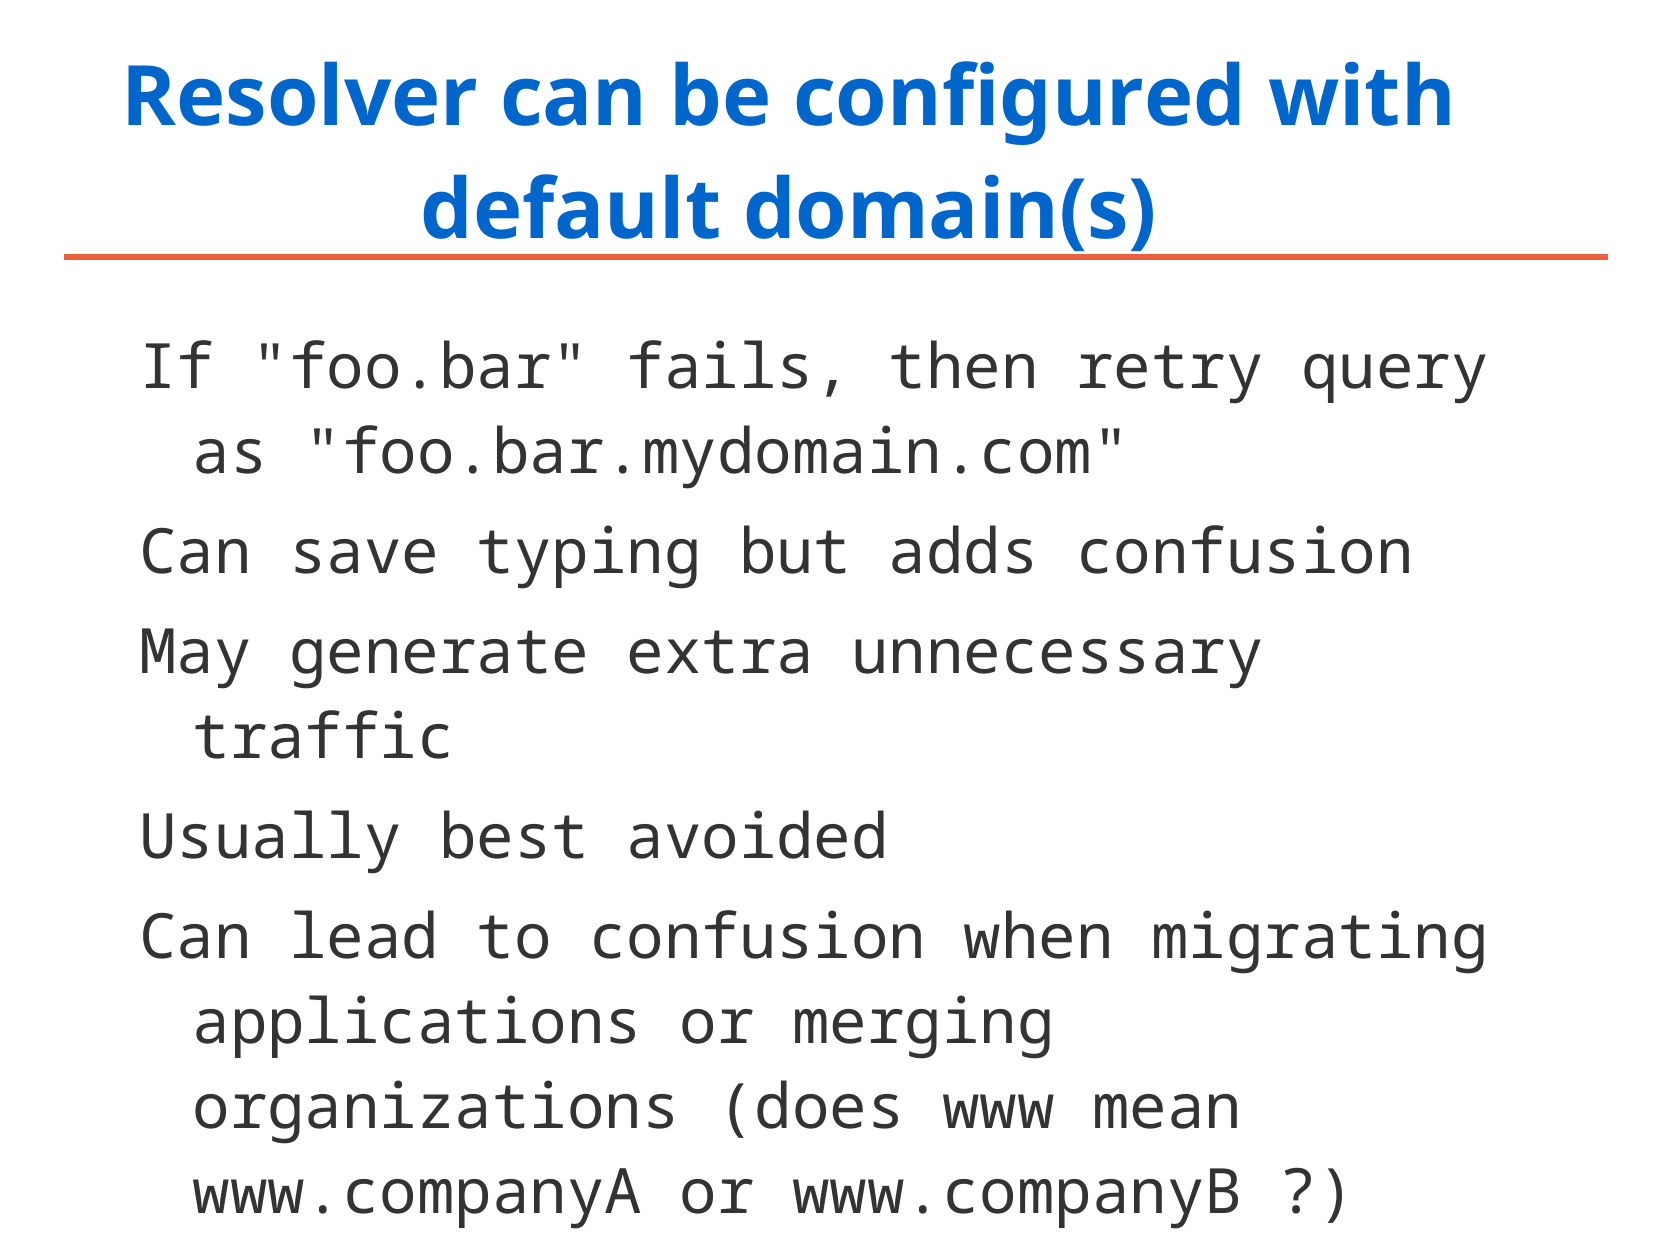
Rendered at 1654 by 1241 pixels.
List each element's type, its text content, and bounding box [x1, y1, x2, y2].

title Resolver can be configured with default domain(s) [121, 46, 1534, 254]
list If "foo.bar" fails, then retry query as "foo.bar.mydomain.com" Can save typing but adds confusion May generate extra unnecessary traffic Usually best avoided Can lead to confusion when migrating applications or merging organizations (does www mean www.companyA or www.companyB ?) [121, 322, 1561, 1133]
